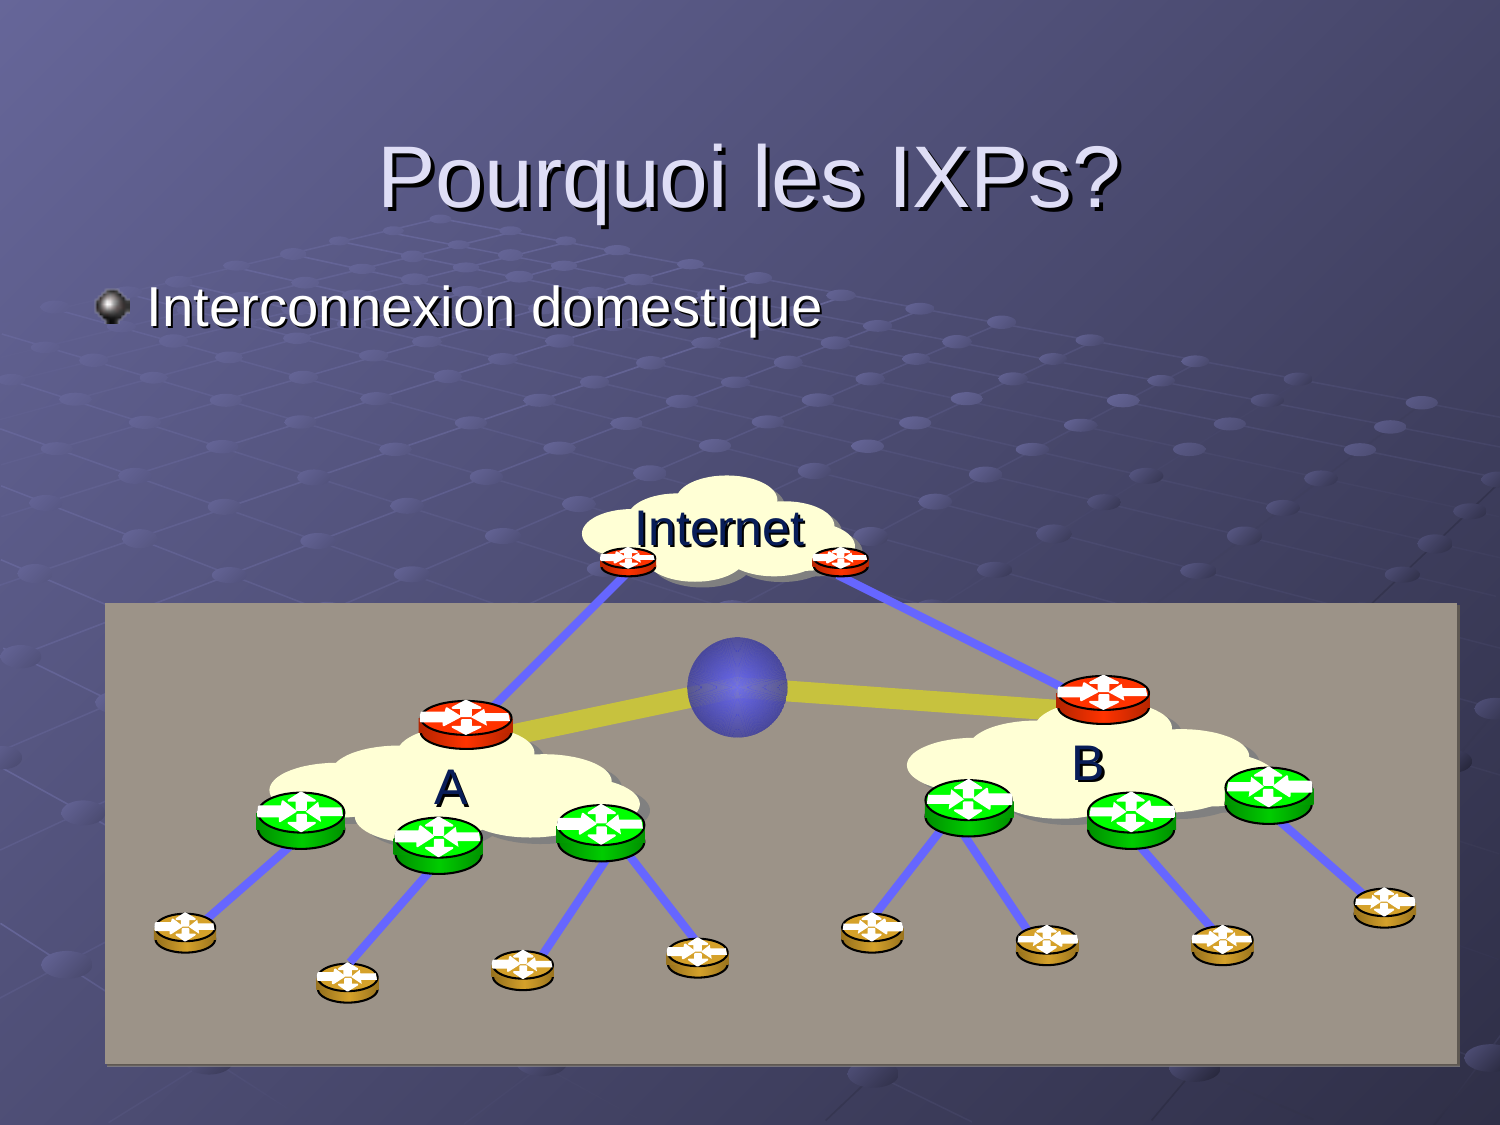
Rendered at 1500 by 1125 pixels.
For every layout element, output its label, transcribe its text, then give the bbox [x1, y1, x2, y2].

text_box [683, 475, 770, 487]
text_box Internet [620, 487, 820, 563]
text_box B [1057, 722, 1120, 798]
text_box [581, 508, 869, 588]
list Interconnexion domestique [75, 262, 1426, 1007]
title Pourquoi les IXPs? [75, 45, 1426, 233]
text_box [256, 700, 650, 875]
text_box [1016, 925, 1078, 966]
text_box [1354, 888, 1416, 928]
text_box [105, 603, 1457, 1064]
text_box [316, 963, 378, 1003]
text_box [154, 913, 216, 953]
text_box [491, 950, 554, 991]
text_box [687, 637, 788, 738]
text_box [666, 938, 728, 978]
text_box [1191, 925, 1253, 966]
text_box A [419, 747, 483, 823]
text_box [841, 913, 903, 953]
text_box [906, 675, 1314, 849]
